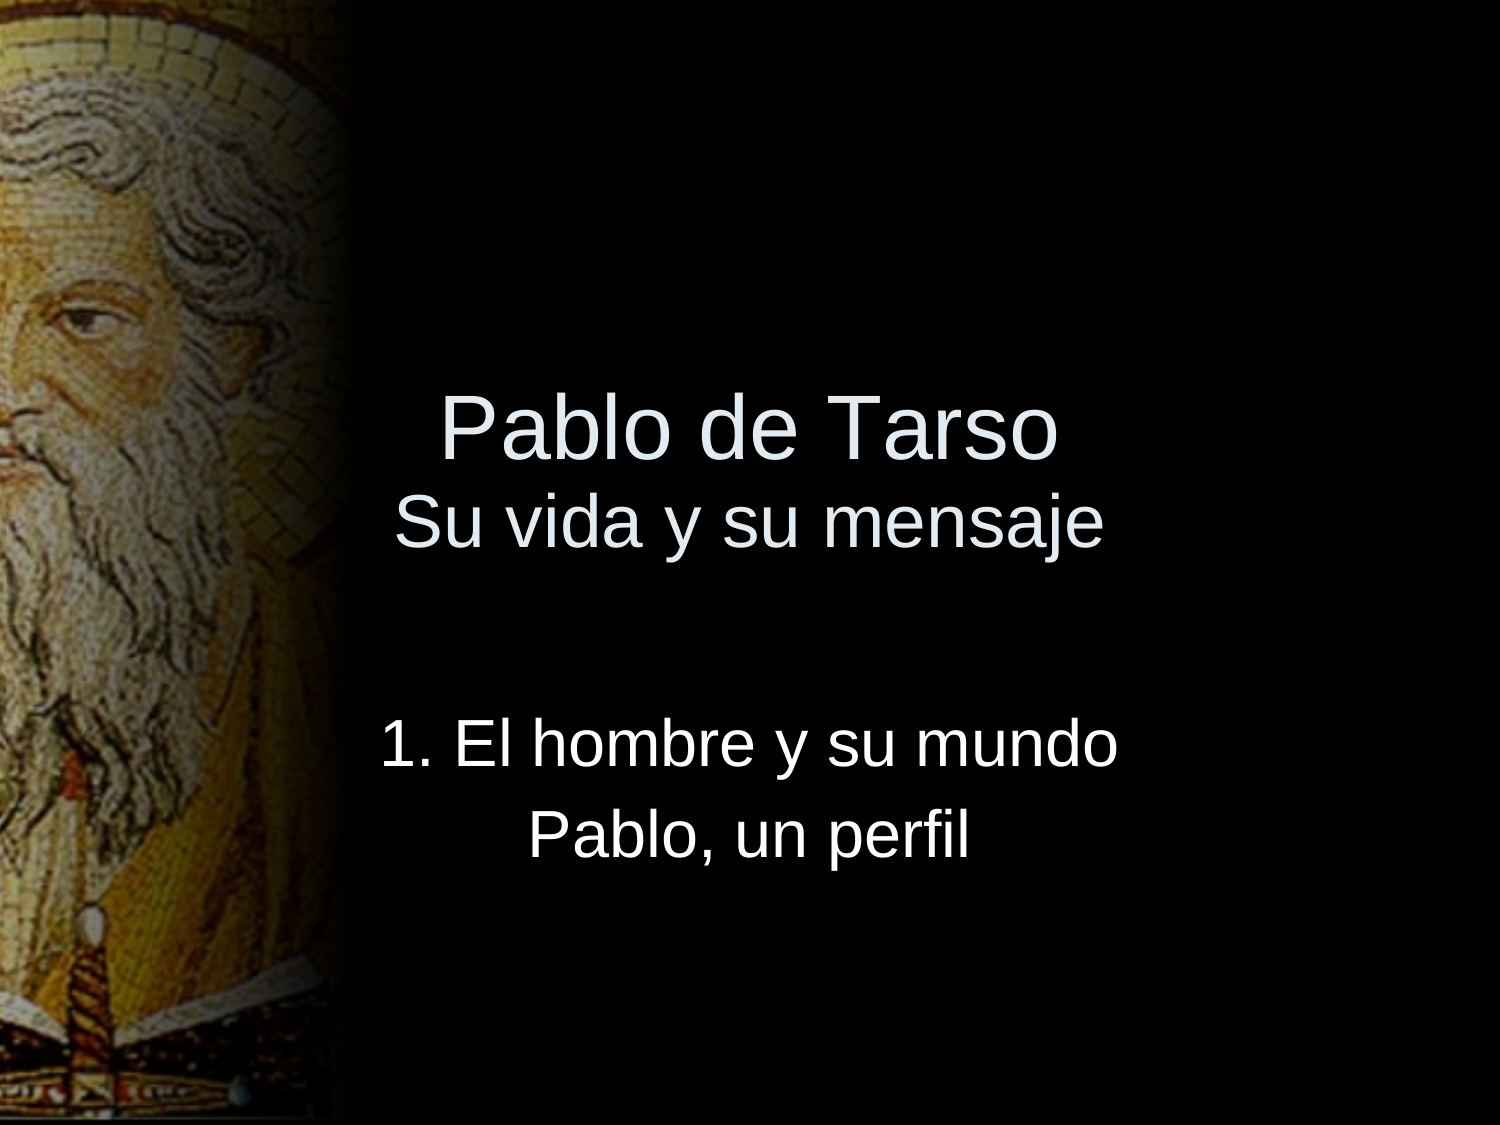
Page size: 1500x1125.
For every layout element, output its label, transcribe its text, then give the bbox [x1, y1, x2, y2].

picture [0, 0, 1500, 1125]
subtitle 1. El hombre y su mundo Pablo, un perfil [225, 644, 1276, 933]
title Pablo de Tarso Su vida y su mensaje [112, 349, 1388, 591]
